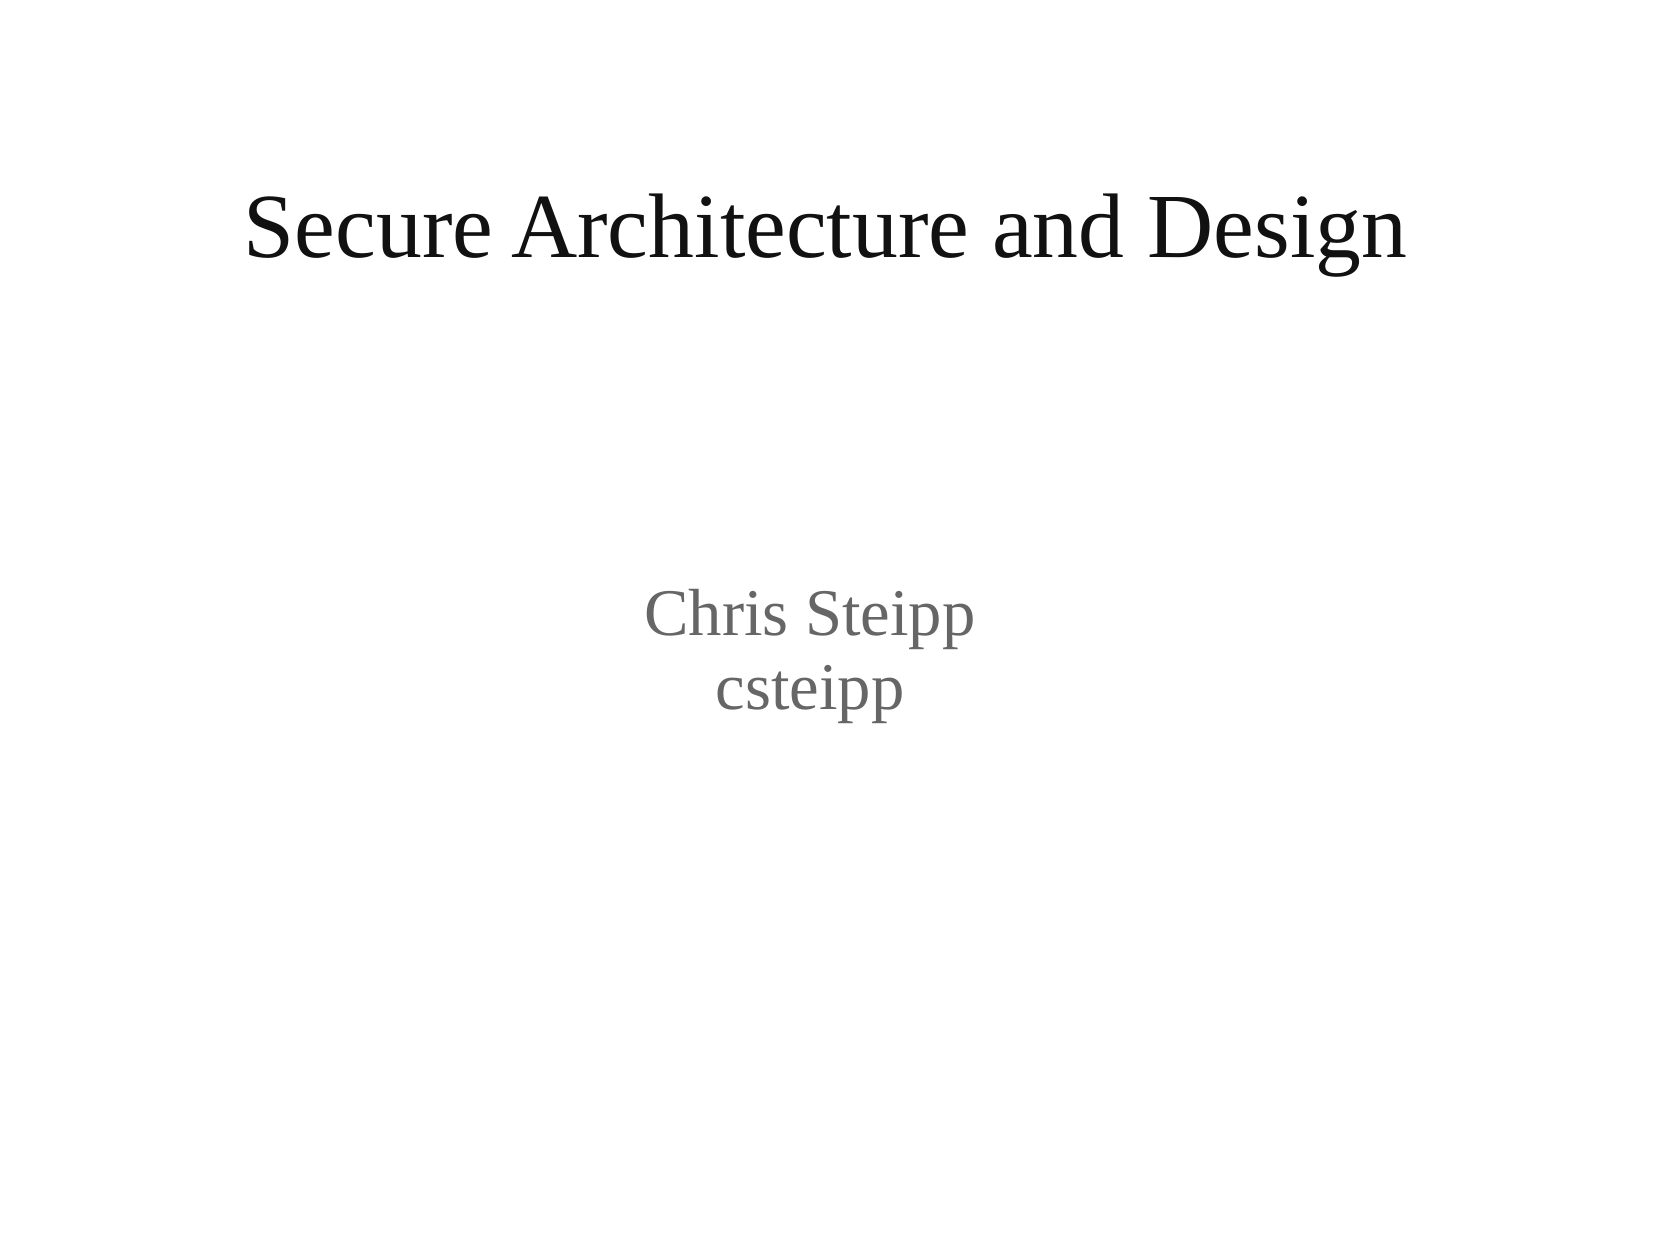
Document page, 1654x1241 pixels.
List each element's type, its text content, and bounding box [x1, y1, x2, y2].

subtitle Chris Steipp csteipp [82, 290, 1538, 1010]
title Secure Architecture and Design [82, 122, 1571, 331]
